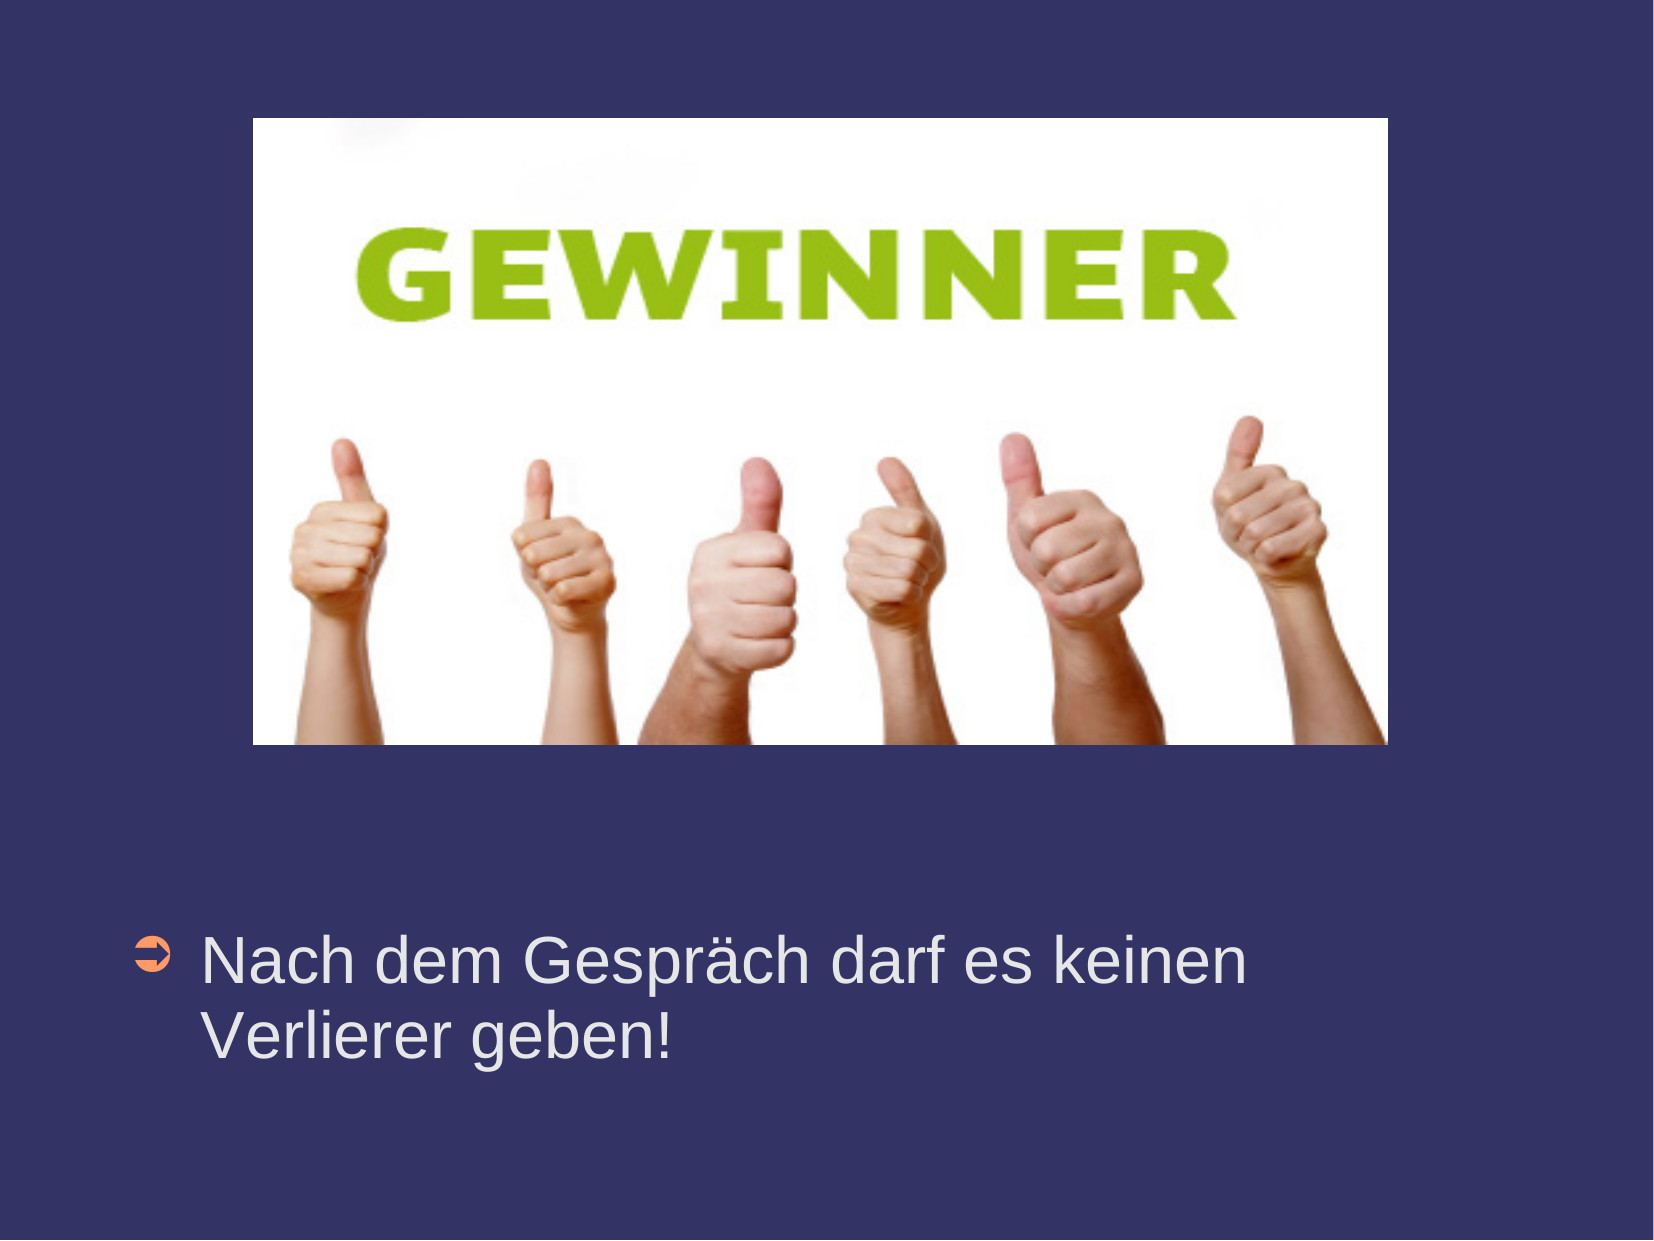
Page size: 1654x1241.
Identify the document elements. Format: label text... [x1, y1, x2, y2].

picture [253, 118, 1388, 745]
list Nach dem Gespräch darf es keinen Verlierer geben! [118, 88, 1509, 1177]
